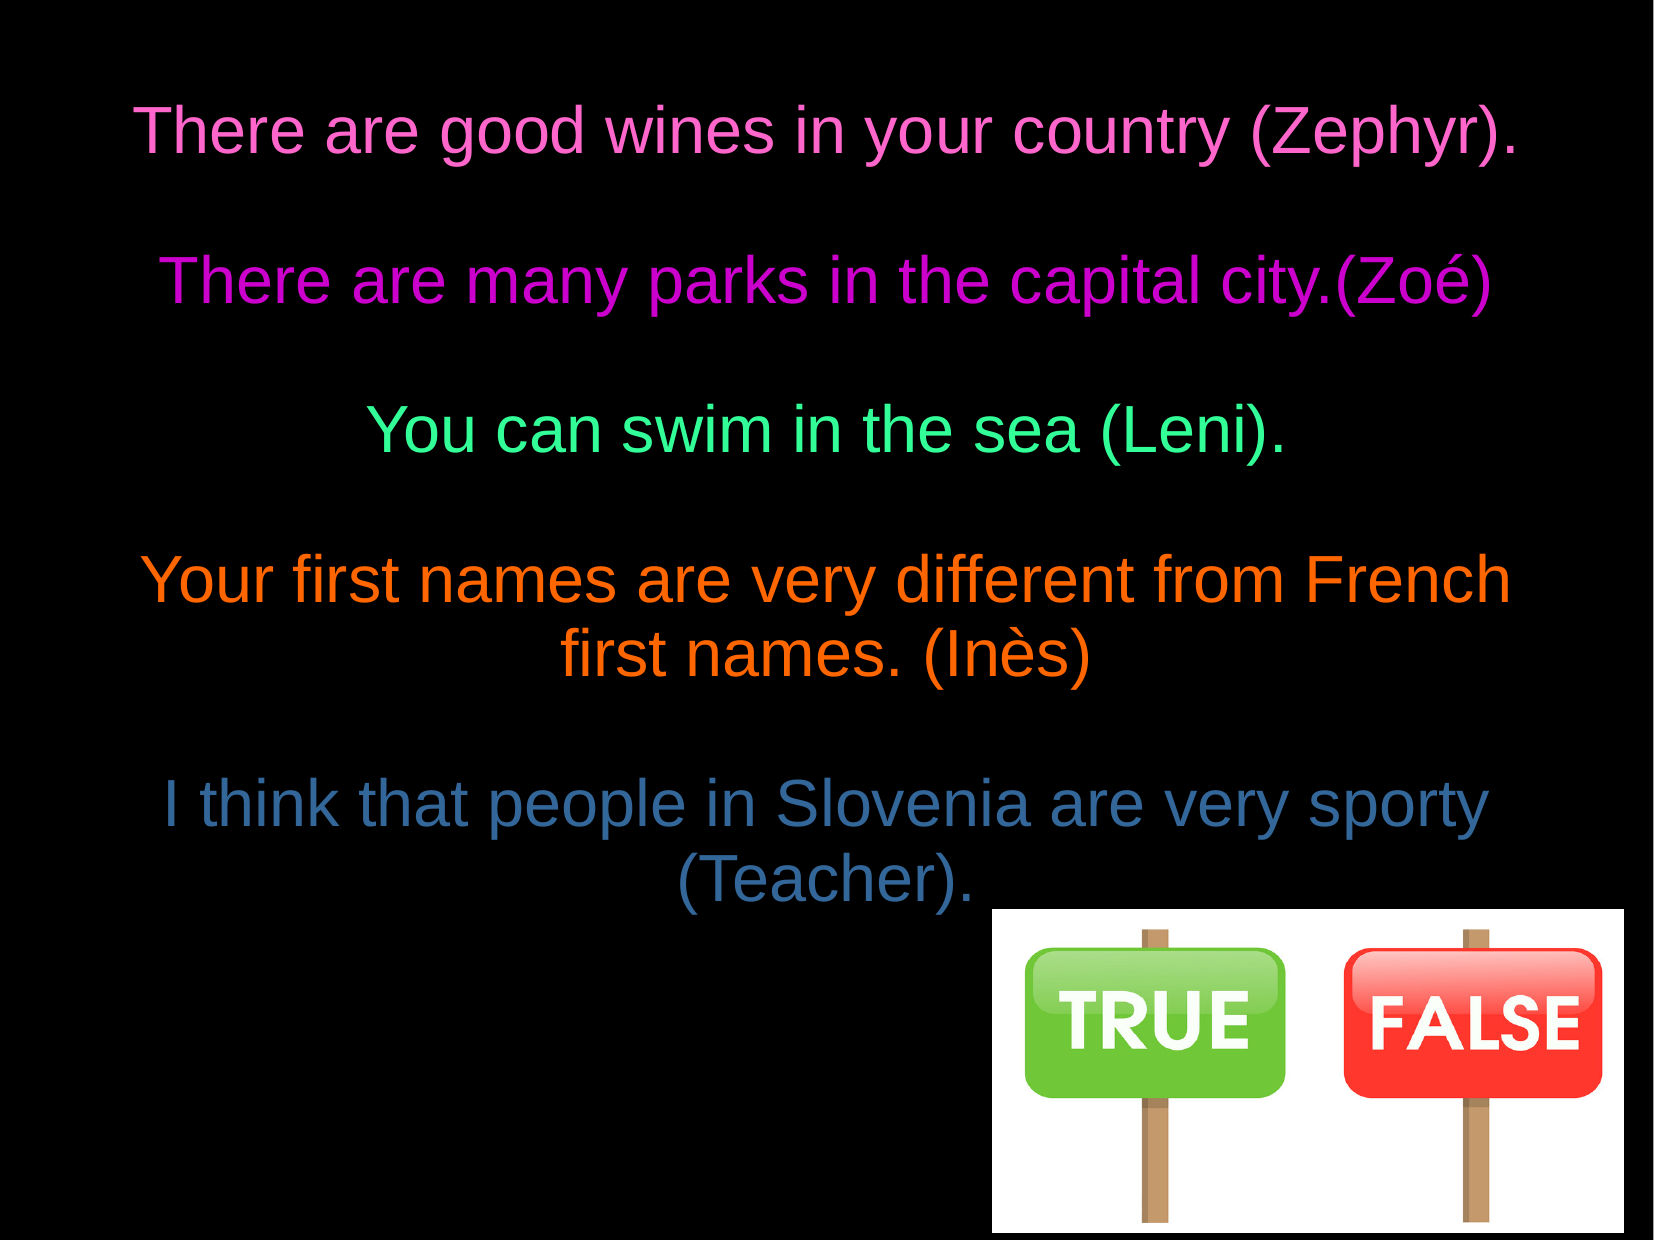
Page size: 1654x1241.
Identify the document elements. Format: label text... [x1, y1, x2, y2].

picture [992, 909, 1624, 1233]
subtitle There are good wines in your country (Zephyr). There are many parks in the capital city.(Zoé) You can swim in the sea (Leni). Your first names are very different from French first names. (Inès) I think that people in Slovenia are very sporty (Teacher). [82, 0, 1571, 1241]
